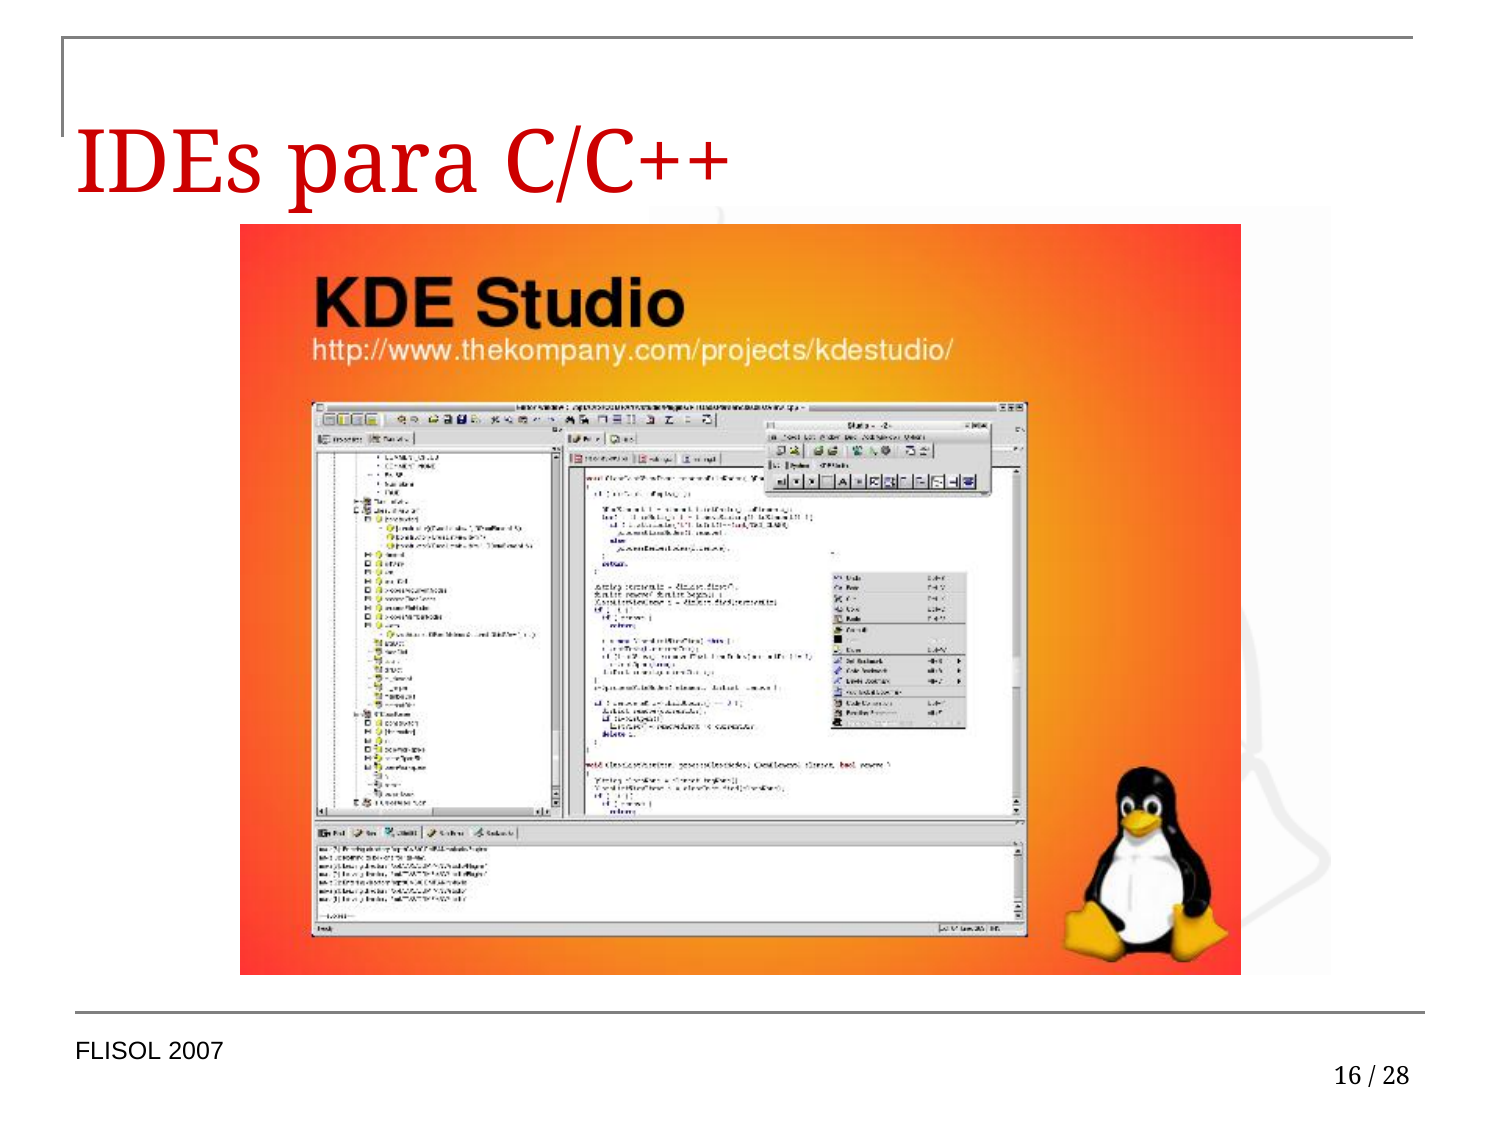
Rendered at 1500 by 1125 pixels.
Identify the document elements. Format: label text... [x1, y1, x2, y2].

title IDEs para C/C++ [75, 52, 1426, 264]
picture [240, 224, 1331, 975]
